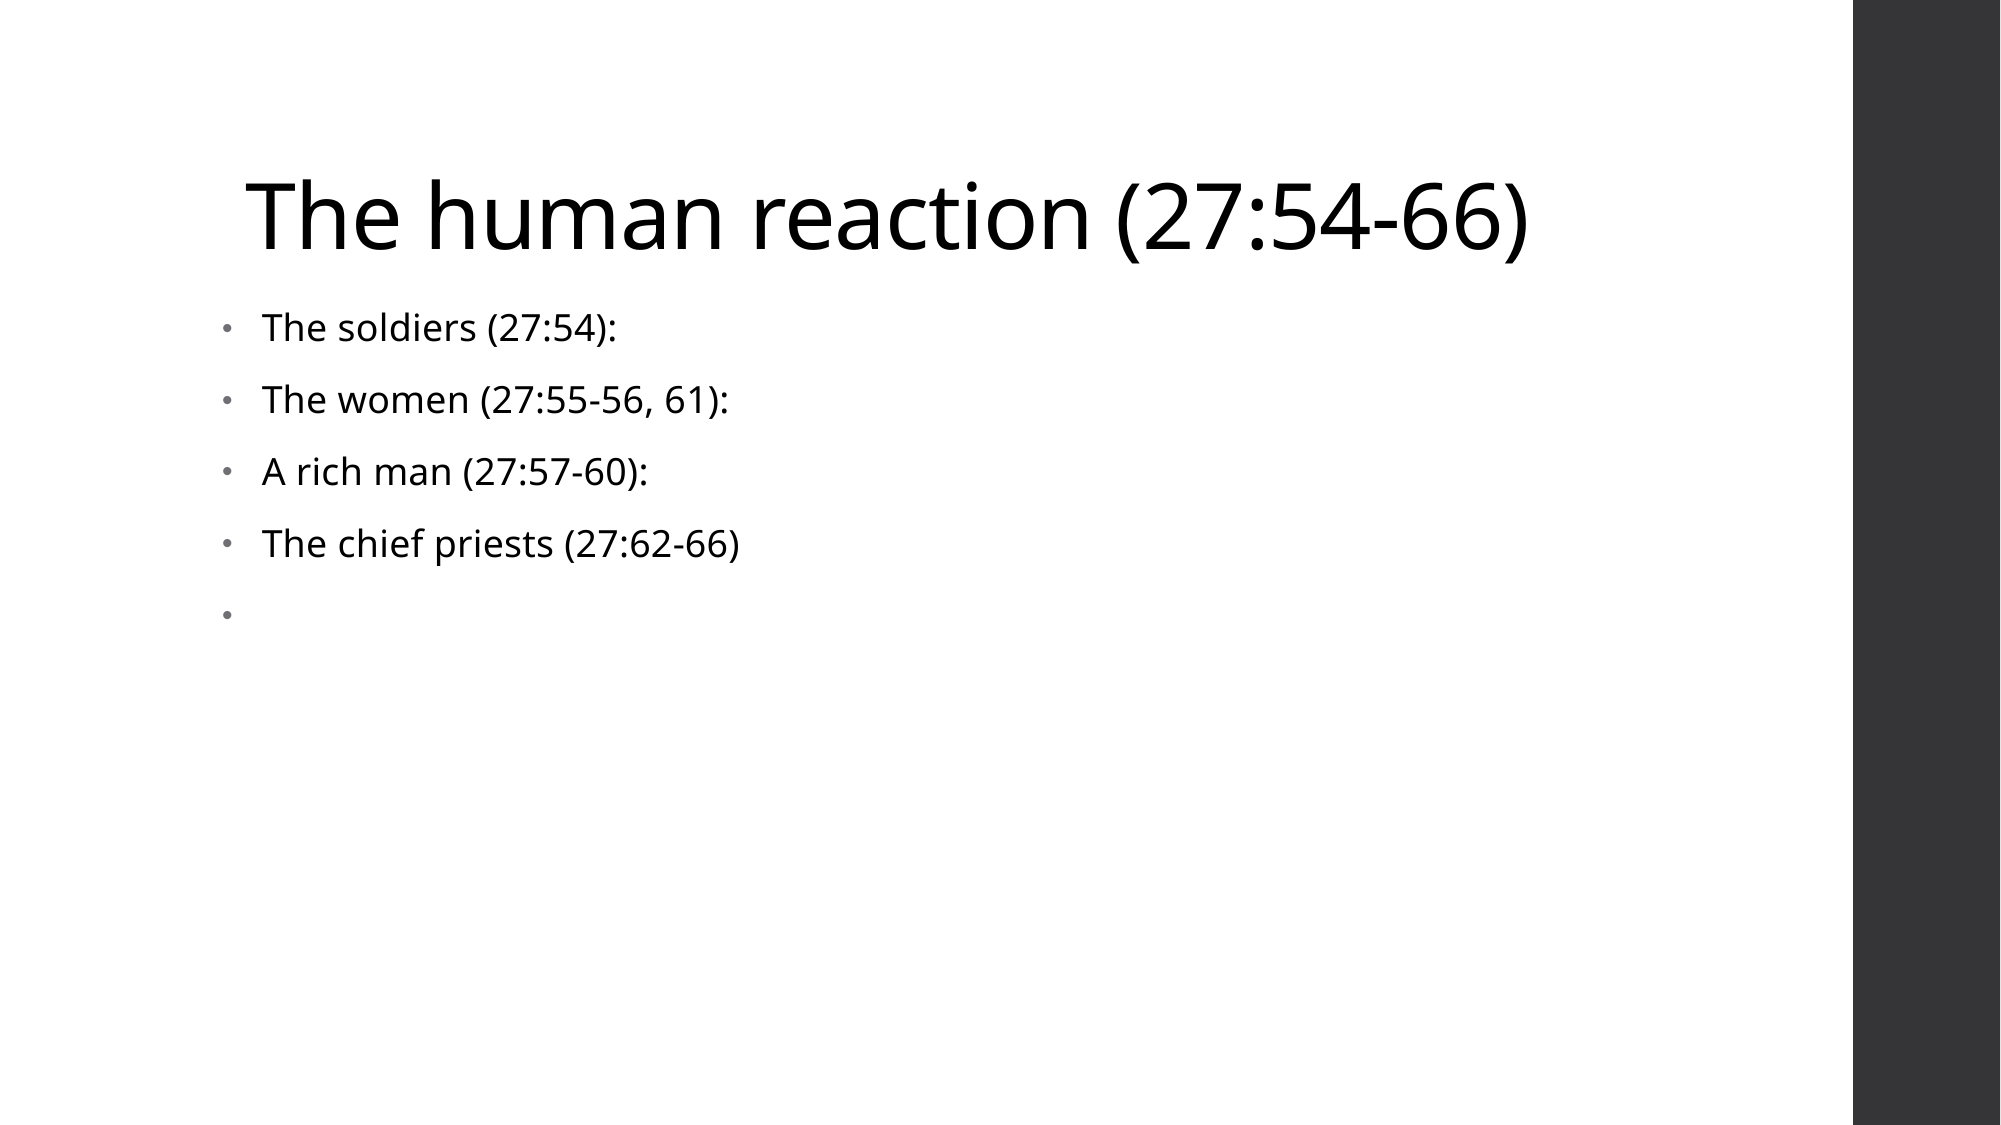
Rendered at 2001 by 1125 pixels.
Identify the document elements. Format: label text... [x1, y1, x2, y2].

list The soldiers (27:54): The women (27:55-56, 61): A rich man (27:57-60): The chief priests (27:62-66) [206, 299, 1617, 1014]
title The human reaction (27:54-66) [206, 60, 1797, 278]
